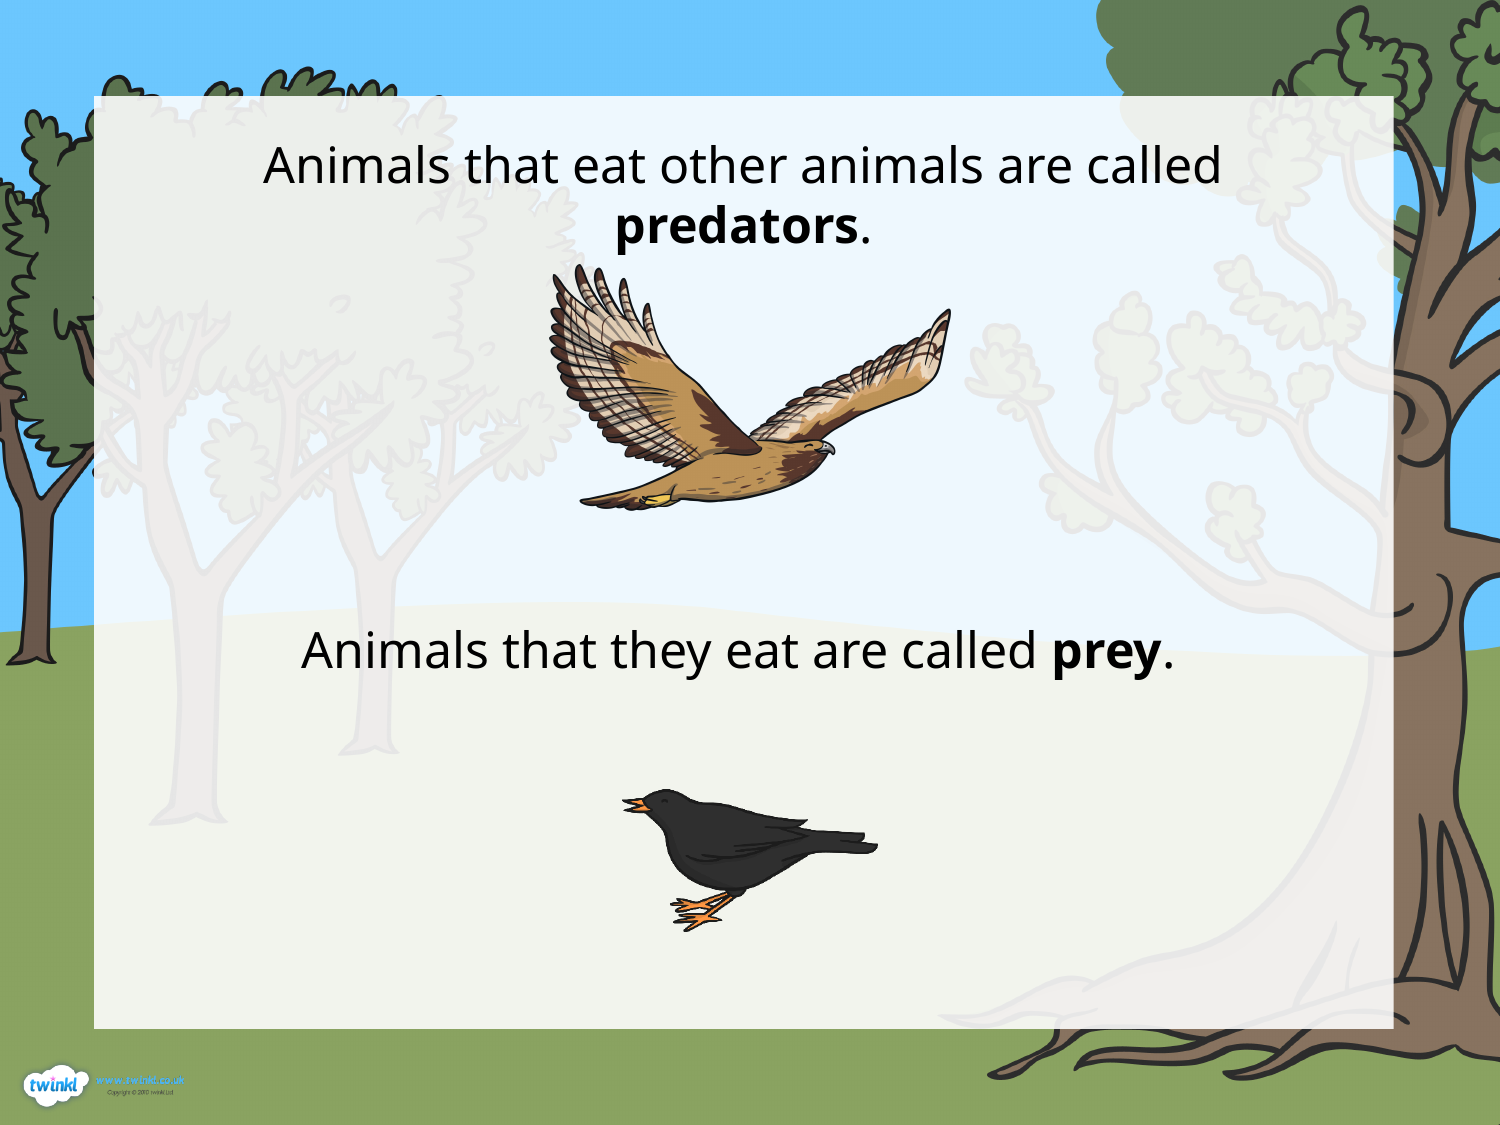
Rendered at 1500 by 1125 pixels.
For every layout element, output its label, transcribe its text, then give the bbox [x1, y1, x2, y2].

text_box Animals that they eat are called prey. [130, 610, 1348, 687]
picture [622, 789, 878, 932]
text_box [94, 96, 1394, 1029]
picture [17, 1058, 184, 1113]
picture [549, 264, 951, 511]
text_box Animals that eat other animals are called predators. [135, 125, 1353, 202]
